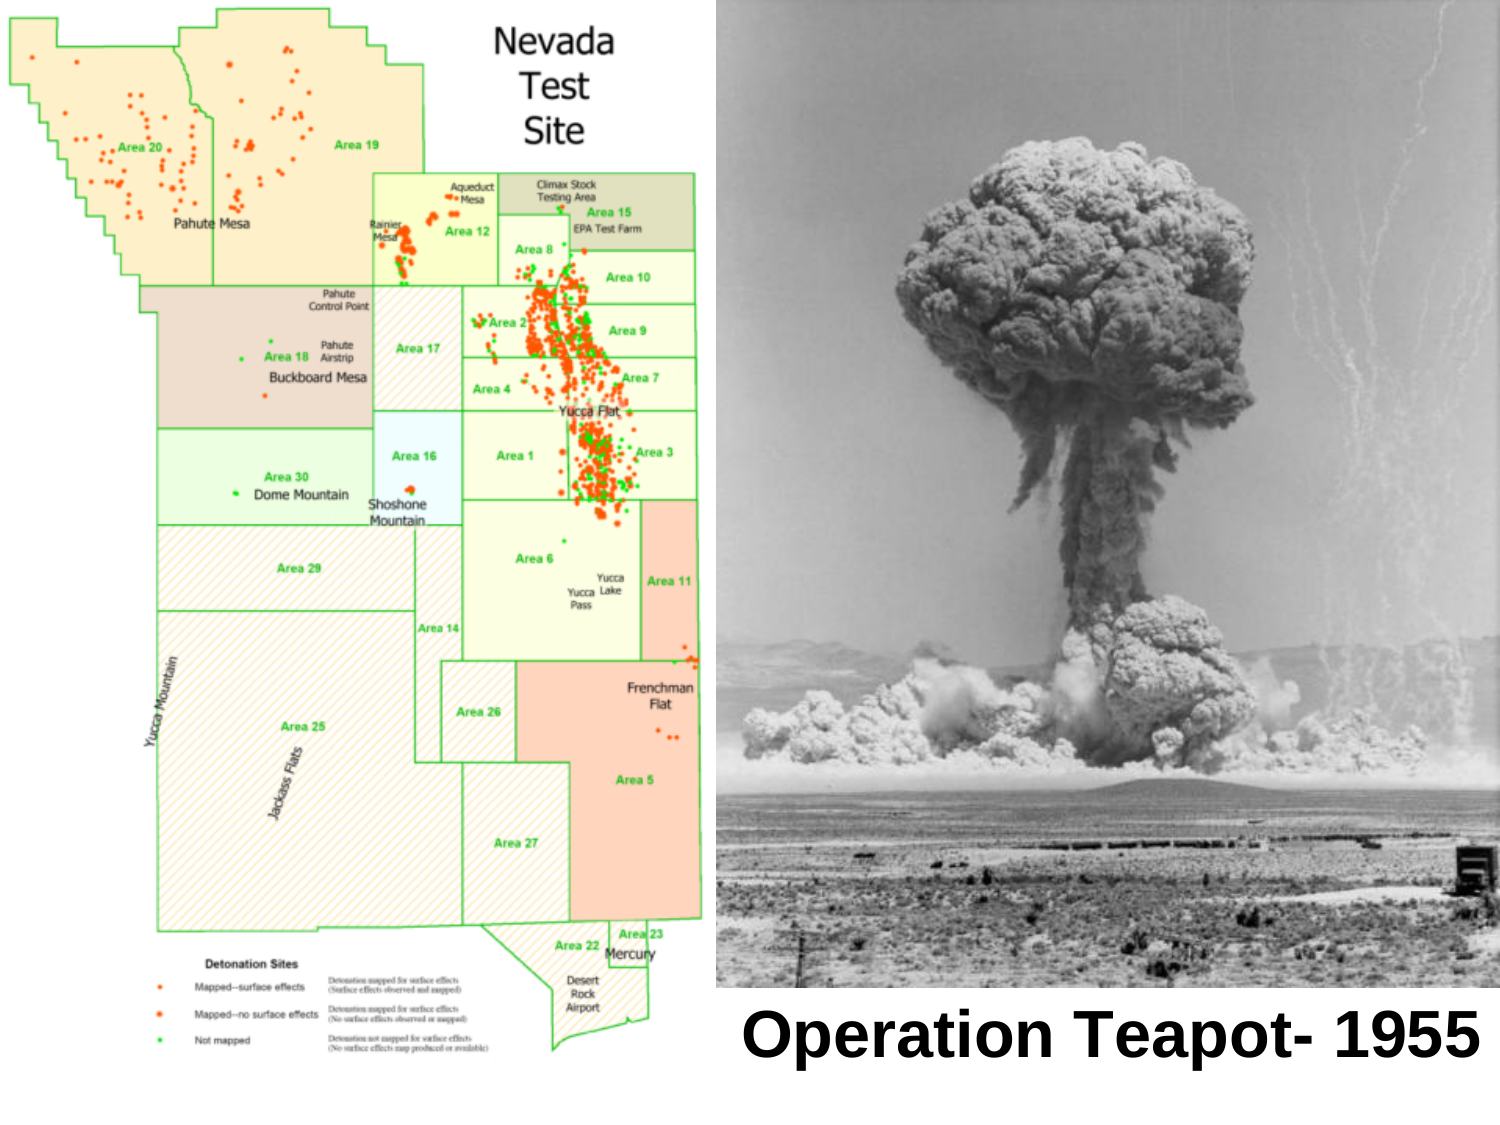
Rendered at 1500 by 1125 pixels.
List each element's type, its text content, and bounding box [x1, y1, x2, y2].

picture [0, 0, 1500, 1125]
text_box Operation Teapot- 1955 [687, 937, 1500, 1125]
